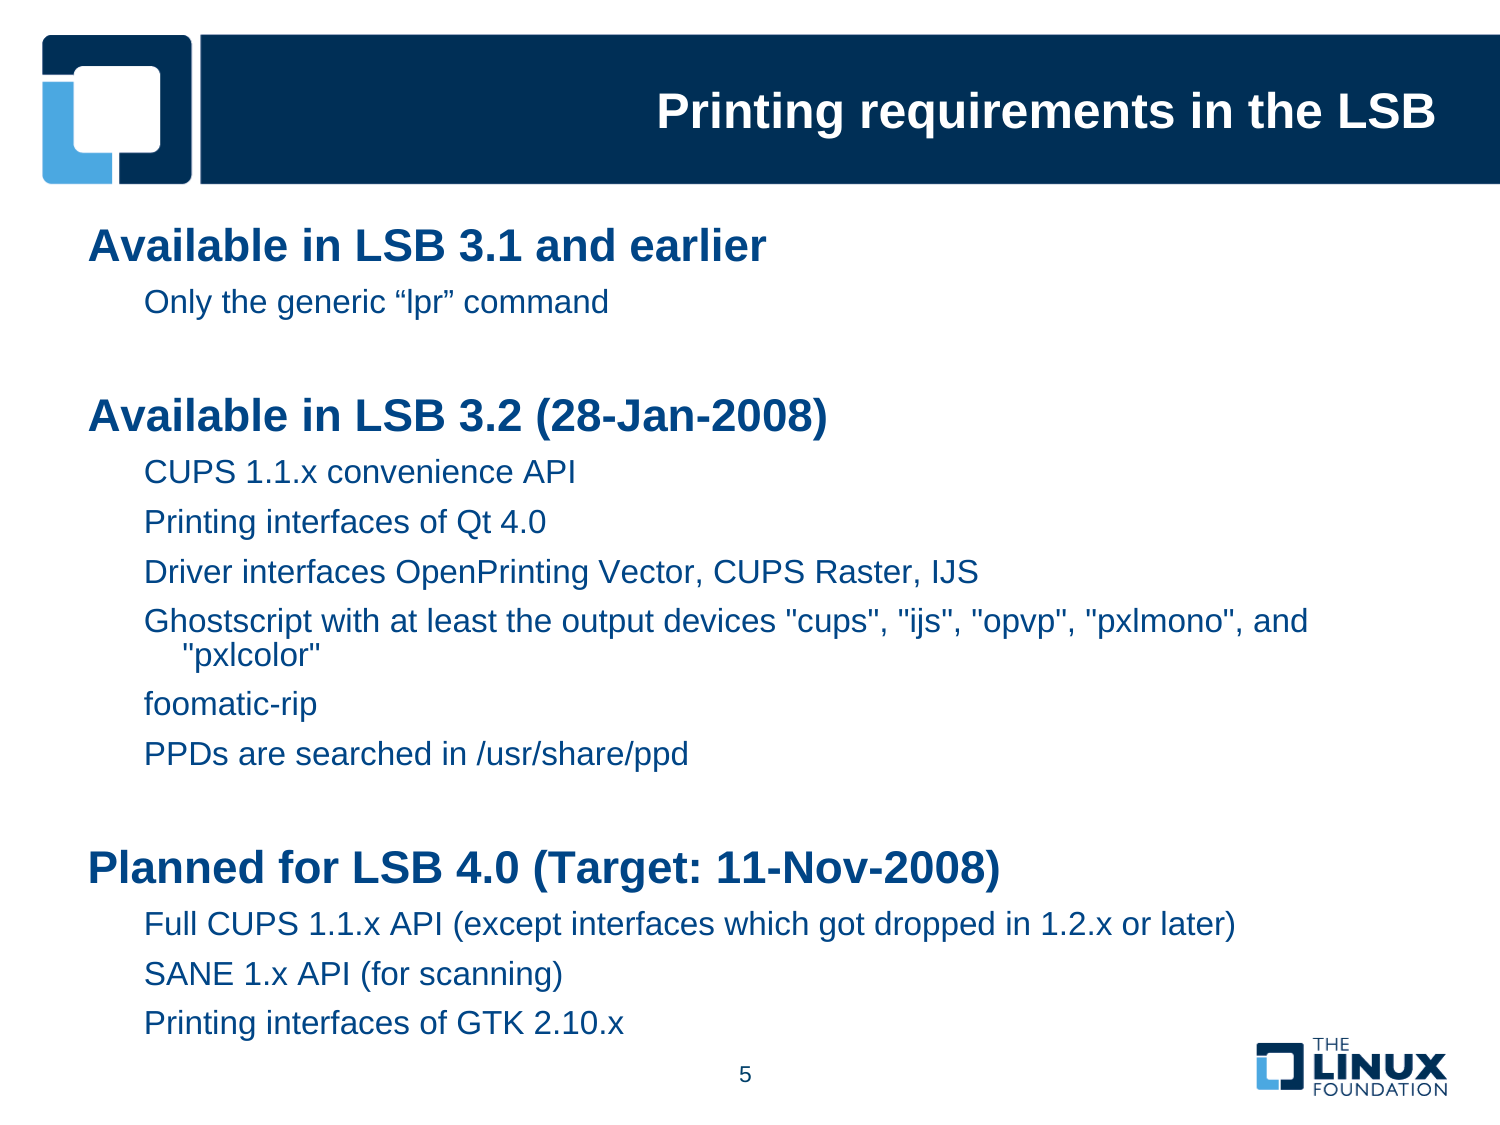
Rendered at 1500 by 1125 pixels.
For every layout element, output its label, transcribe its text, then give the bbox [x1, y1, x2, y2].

picture [0, 0, 1500, 1125]
title Printing requirements in the LSB [249, 44, 1438, 183]
list Available in LSB 3.1 and earlier Only the generic “lpr” command Available in LSB 3.2 (28-Jan-2008) CUPS 1.1.x convenience API Printing interfaces of Qt 4.0 Driver interfaces OpenPrinting Vector, CUPS Raster, IJS Ghostscript with at least the output devices "cups", "ijs", "opvp", "pxlmono", and "pxlcolor" foomatic-rip PPDs are searched in /usr/share/ppd Planned for LSB 4.0 (Target: 11-Nov-2008) Full CUPS 1.1.x API (except interfaces which got dropped in 1.2.x or later) SANE 1.x API (for scanning) Printing interfaces of GTK 2.10.x [87, 224, 1450, 1052]
